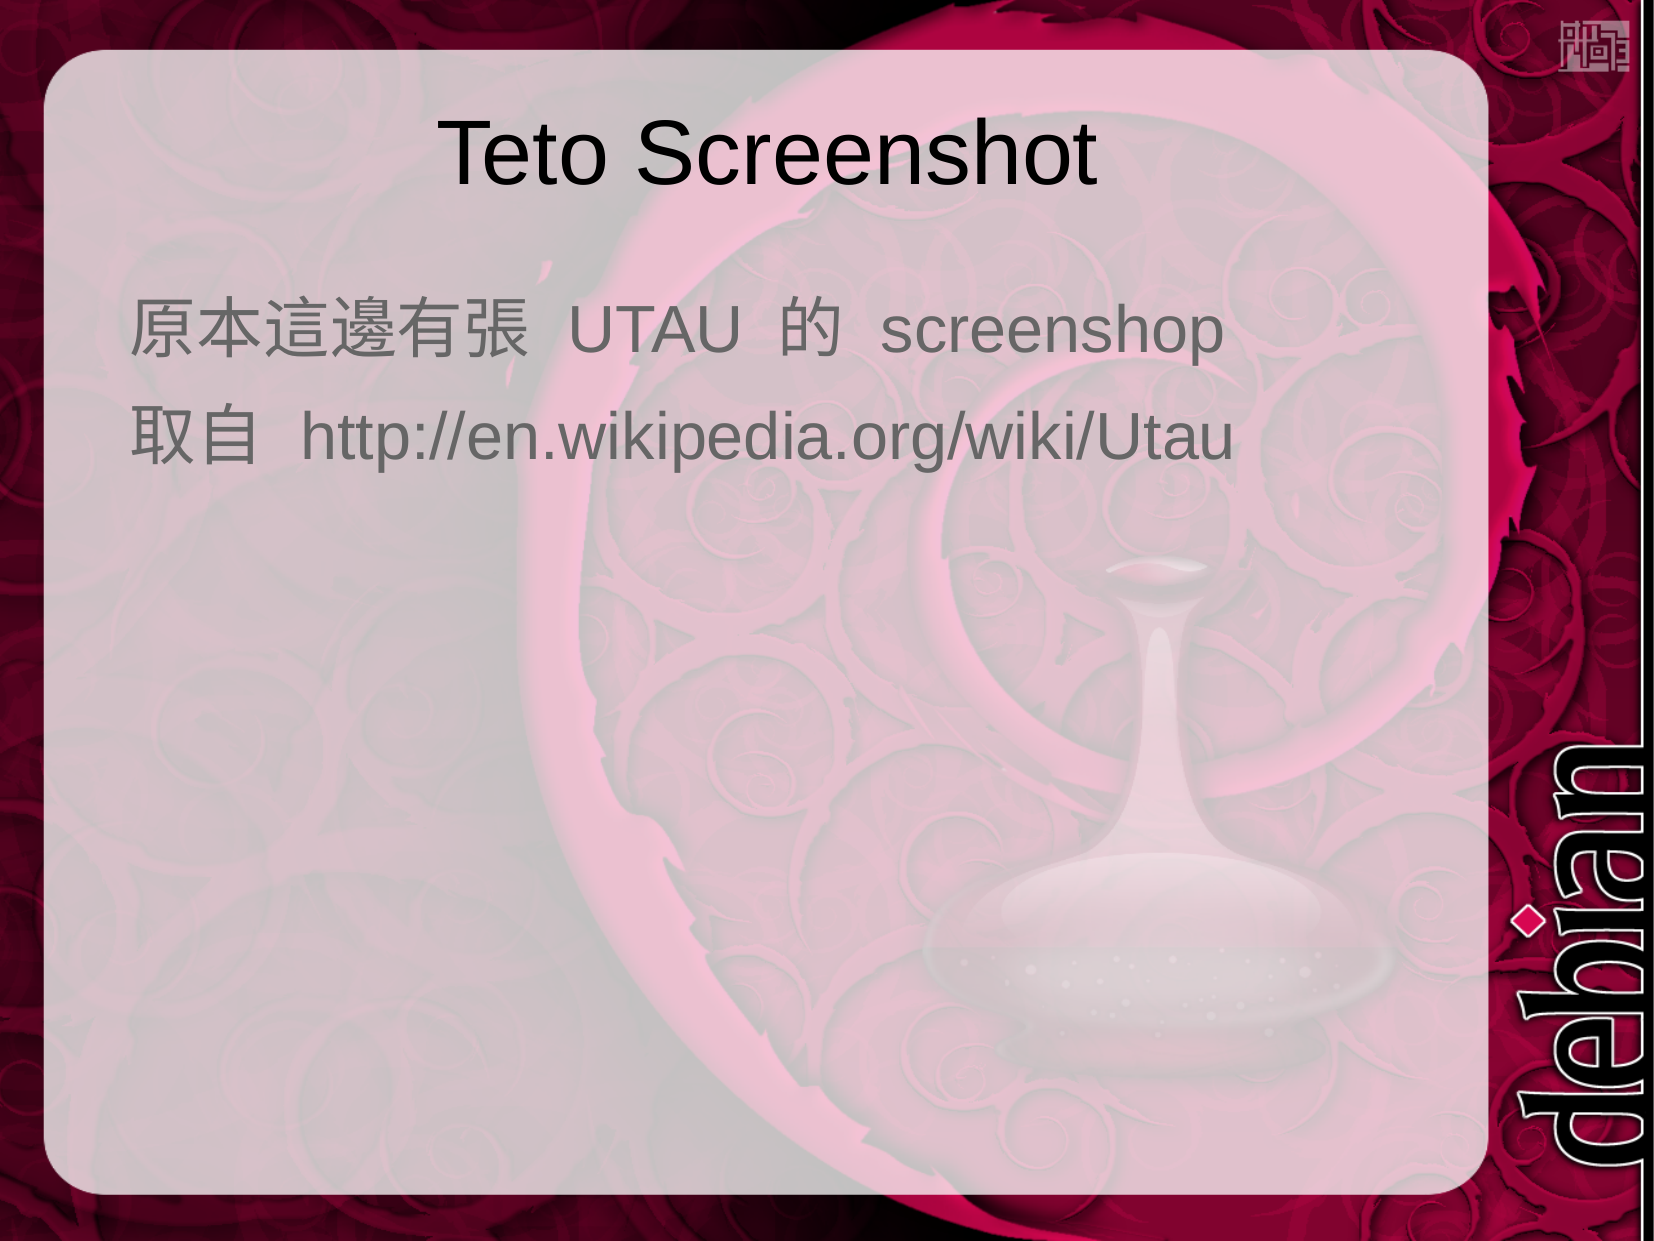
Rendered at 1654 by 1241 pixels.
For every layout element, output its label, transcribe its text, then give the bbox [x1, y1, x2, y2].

picture [0, 0, 1654, 1241]
title Teto Screenshot [59, 49, 1477, 257]
list 原本這邊有張 UTAU 的 screenshop 取自 http://en.wikipedia.org/wiki/Utau [59, 290, 1477, 1109]
